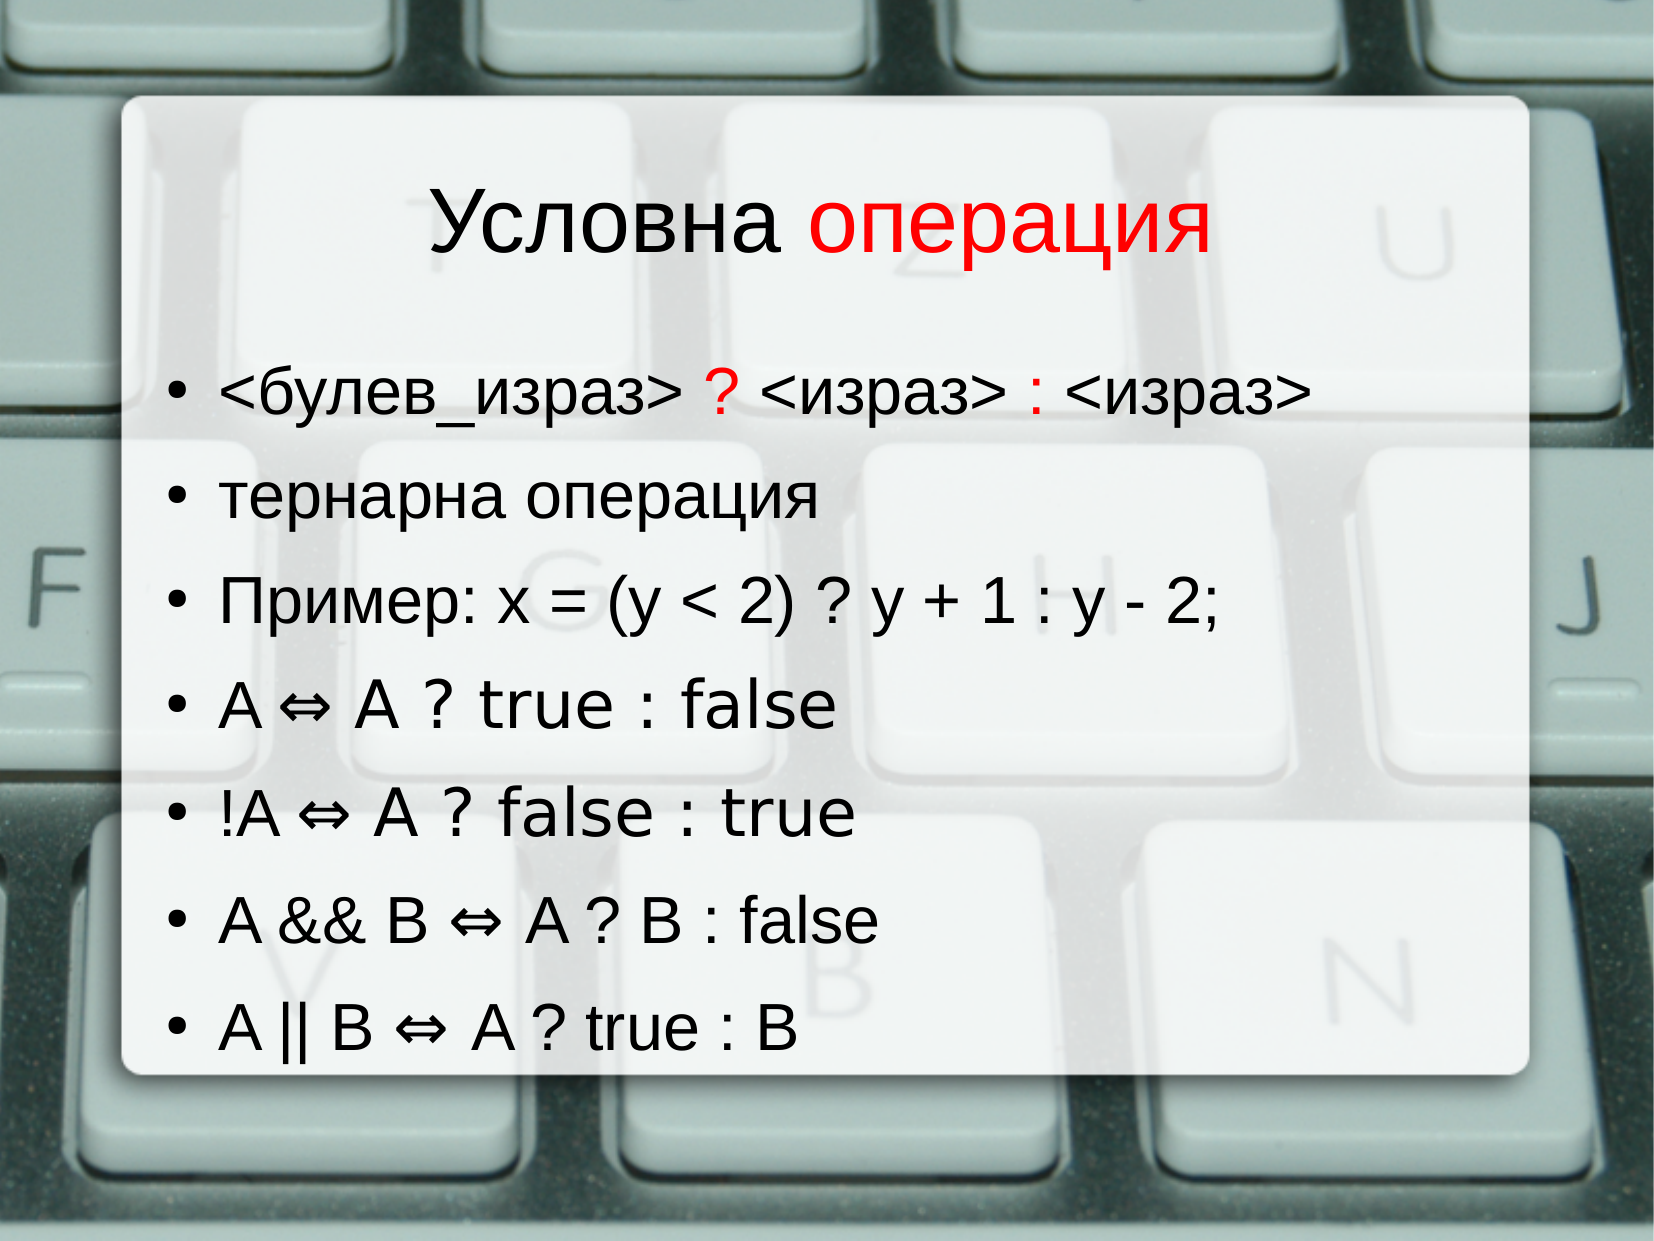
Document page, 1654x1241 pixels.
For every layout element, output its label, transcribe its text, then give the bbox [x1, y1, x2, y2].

title Условна операция [135, 117, 1506, 325]
list <булев_израз> ? <израз> : <израз> тернарна операция Пример: x = (y < 2) ? y + 1 : y - 2; A ⇔ A ? true : false !A ⇔ A ? false : true A && B ⇔ A ? B : false A || B ⇔ A ? true : B [147, 354, 1506, 1074]
picture [0, 0, 1654, 1241]
